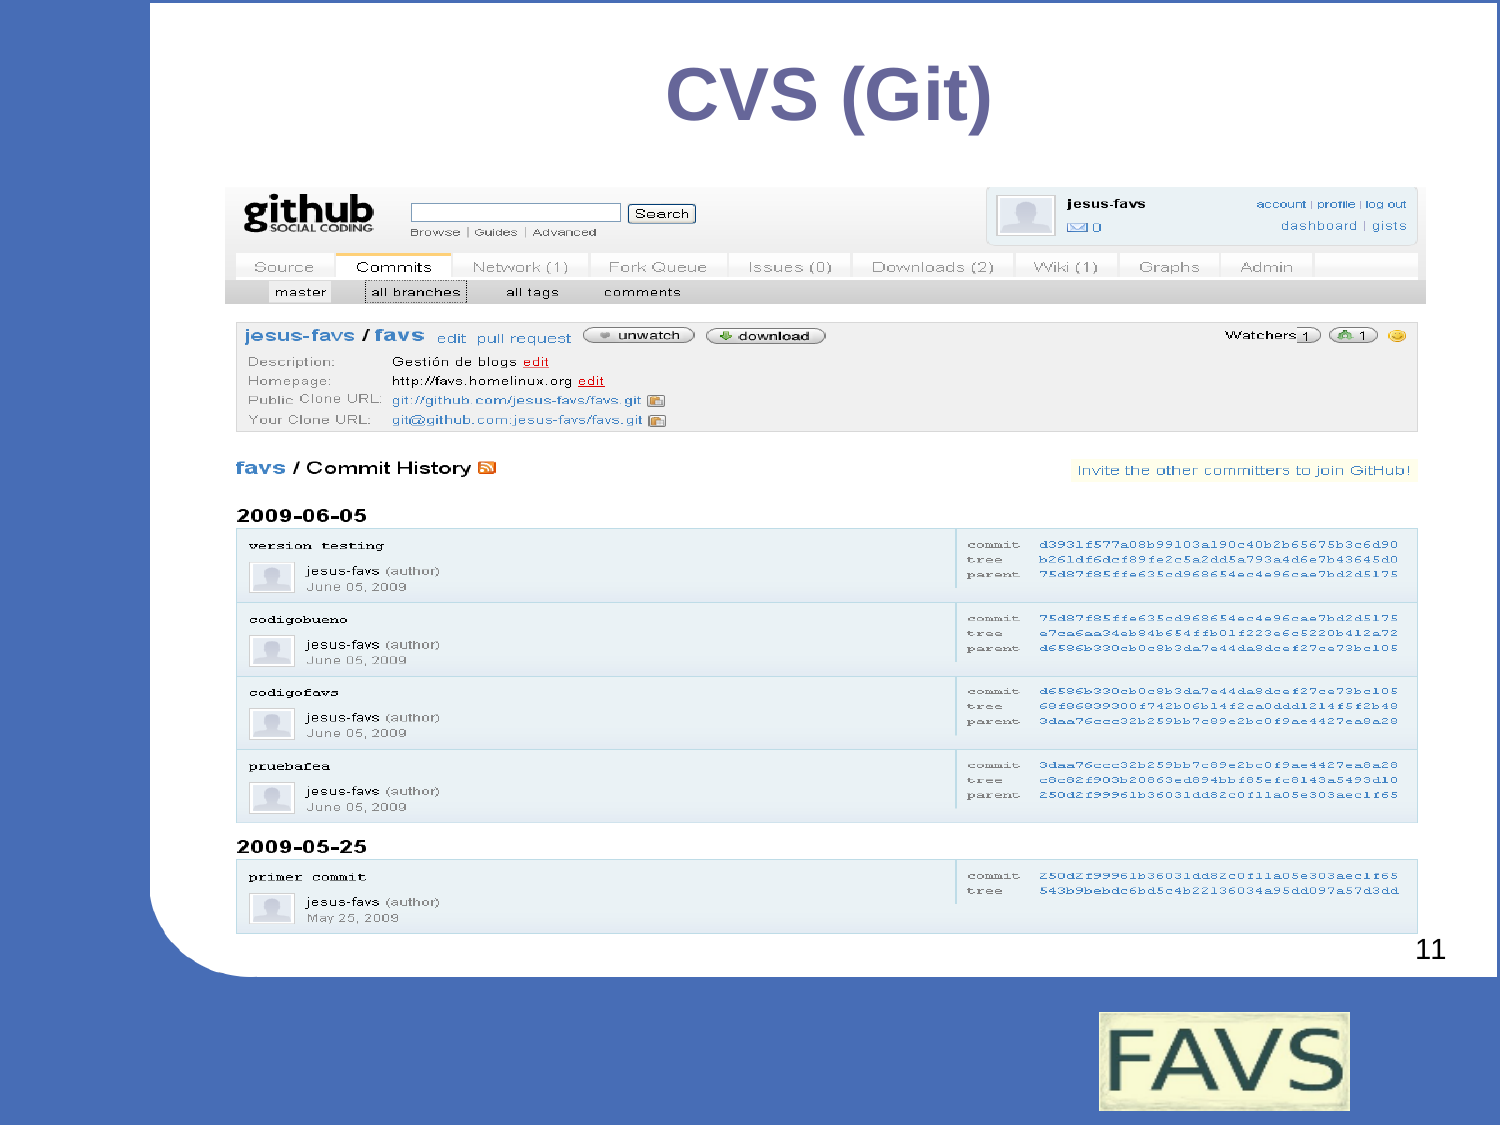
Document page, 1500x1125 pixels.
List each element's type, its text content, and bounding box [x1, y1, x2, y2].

title CVS (Git) [212, 24, 1447, 164]
picture [0, 0, 1500, 1125]
